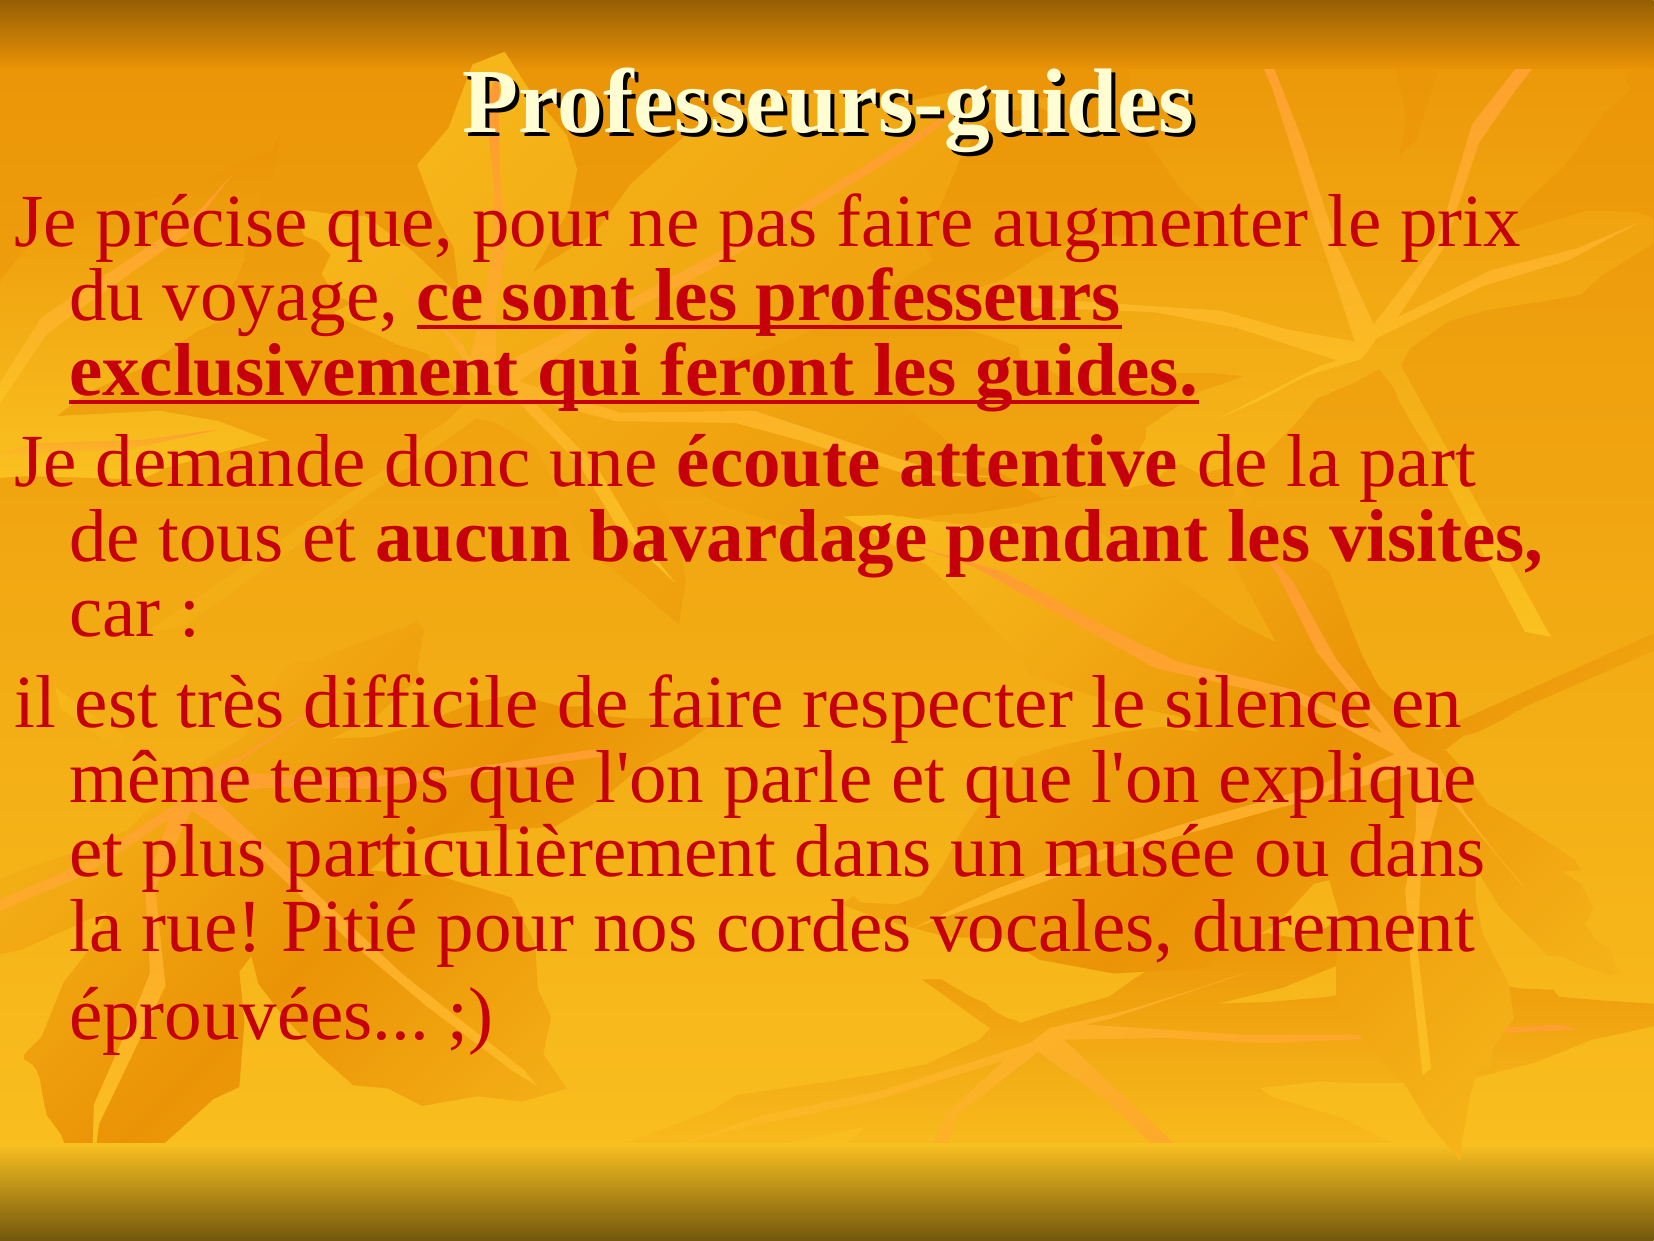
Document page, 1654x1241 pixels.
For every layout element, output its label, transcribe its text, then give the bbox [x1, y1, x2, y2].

text_box Je précise que, pour ne pas faire augmenter le prix du voyage, ce sont les professeurs exclusivement qui feront les guides. Je demande donc une écoute attentive de la part de tous et aucun bavardage pendant les visites, car : il est très difficile de faire respecter le silence en même temps que l'on parle et que l'on explique et plus particulièrement dans un musée ou dans la rue! Pitié pour nos cordes vocales, durement éprouvées... ;)‏ [0, 178, 1563, 1205]
title Professeurs-guides [84, 0, 1573, 210]
